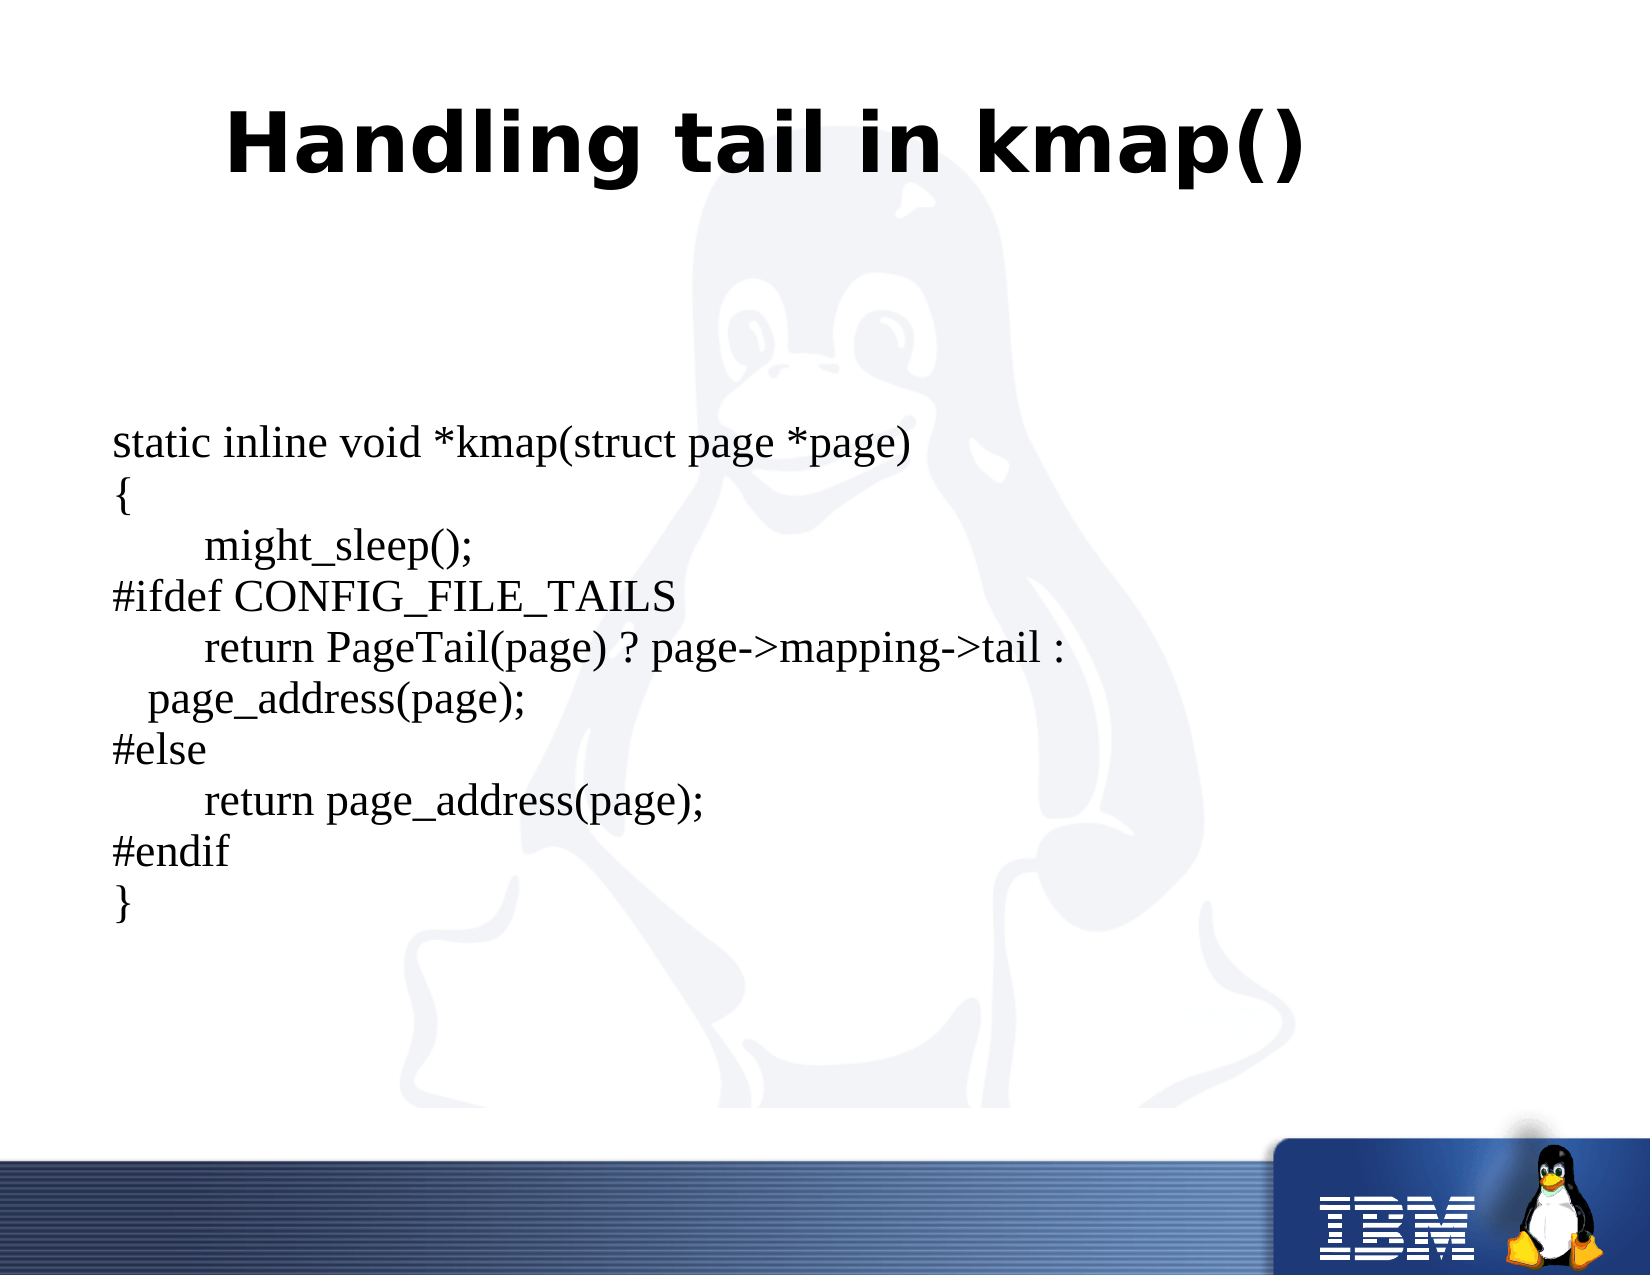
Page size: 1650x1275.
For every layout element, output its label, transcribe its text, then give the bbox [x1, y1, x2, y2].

subtitle static inline void *kmap(struct page *page) { might_sleep(); #ifdef CONFIG_FILE_TAILS return PageTail(page) ? page->mapping->tail : page_address(page); #else return page_address(page); #endif } [76, 221, 1457, 1171]
title Handling tail in kmap() [76, 76, 1457, 211]
